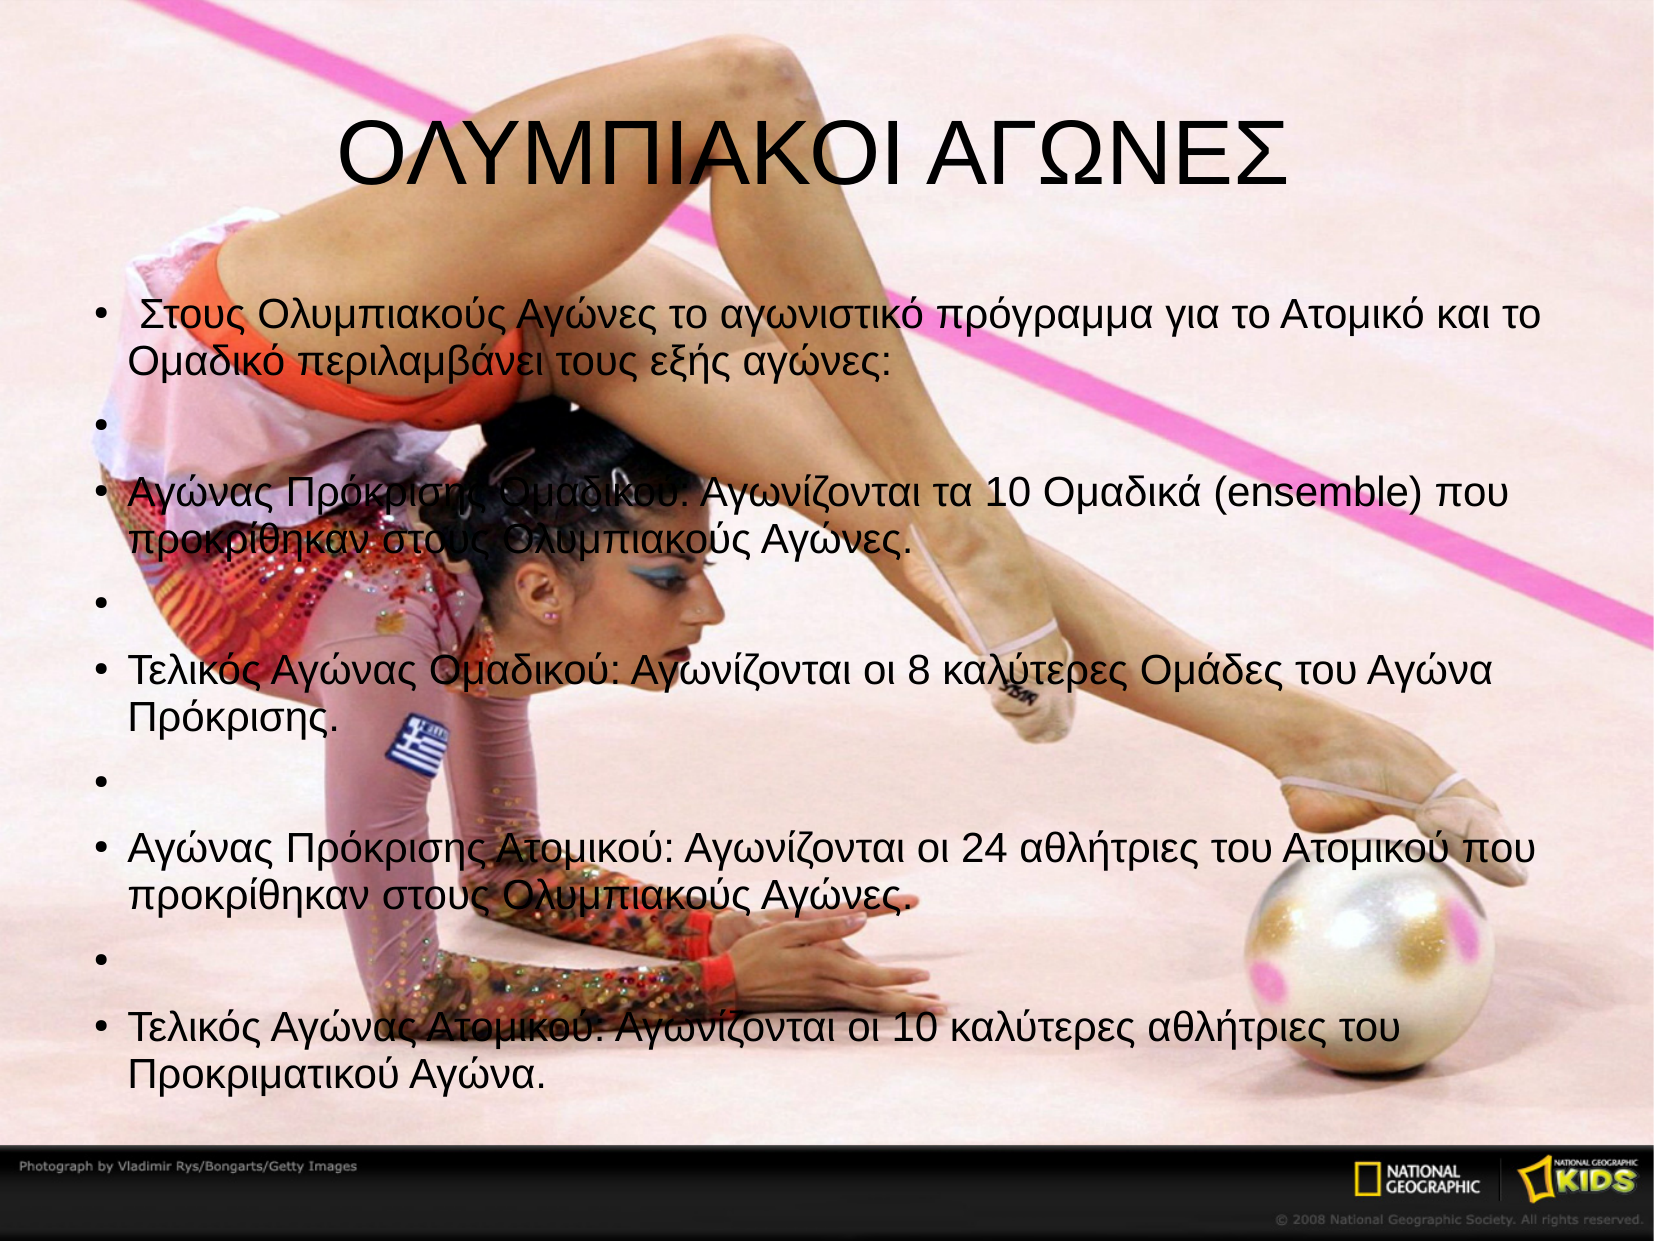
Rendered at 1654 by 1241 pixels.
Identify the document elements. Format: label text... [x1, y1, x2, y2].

picture [0, 0, 1654, 1241]
title ΟΛΥΜΠΙΑΚΟΙ ΑΓΩΝΕΣ [82, 49, 1571, 257]
list Στους Ολυμπιακούς Αγώνες το αγωνιστικό πρόγραμμα για το Ατομικό και το Ομαδικό περιλαμβάνει τους εξής αγώνες: Αγώνας Πρόκρισης Ομαδικού: Αγωνίζονται τα 10 Ομαδικά (ensemble) που προκρίθηκαν στους Ολυμπιακούς Αγώνες. Τελικός Αγώνας Ομαδικού: Αγωνίζονται οι 8 καλύτερες Ομάδες του Αγώνα Πρόκρισης. Αγώνας Πρόκρισης Ατομικού: Αγωνίζονται οι 24 αθλήτριες του Ατομικού που προκρίθηκαν στους Ολυμπιακούς Αγώνες. Τελικός Αγώνας Ατομικού: Αγωνίζονται οι 10 καλύτερες αθλήτριες του Προκριματικού Αγώνα. [82, 290, 1571, 1109]
